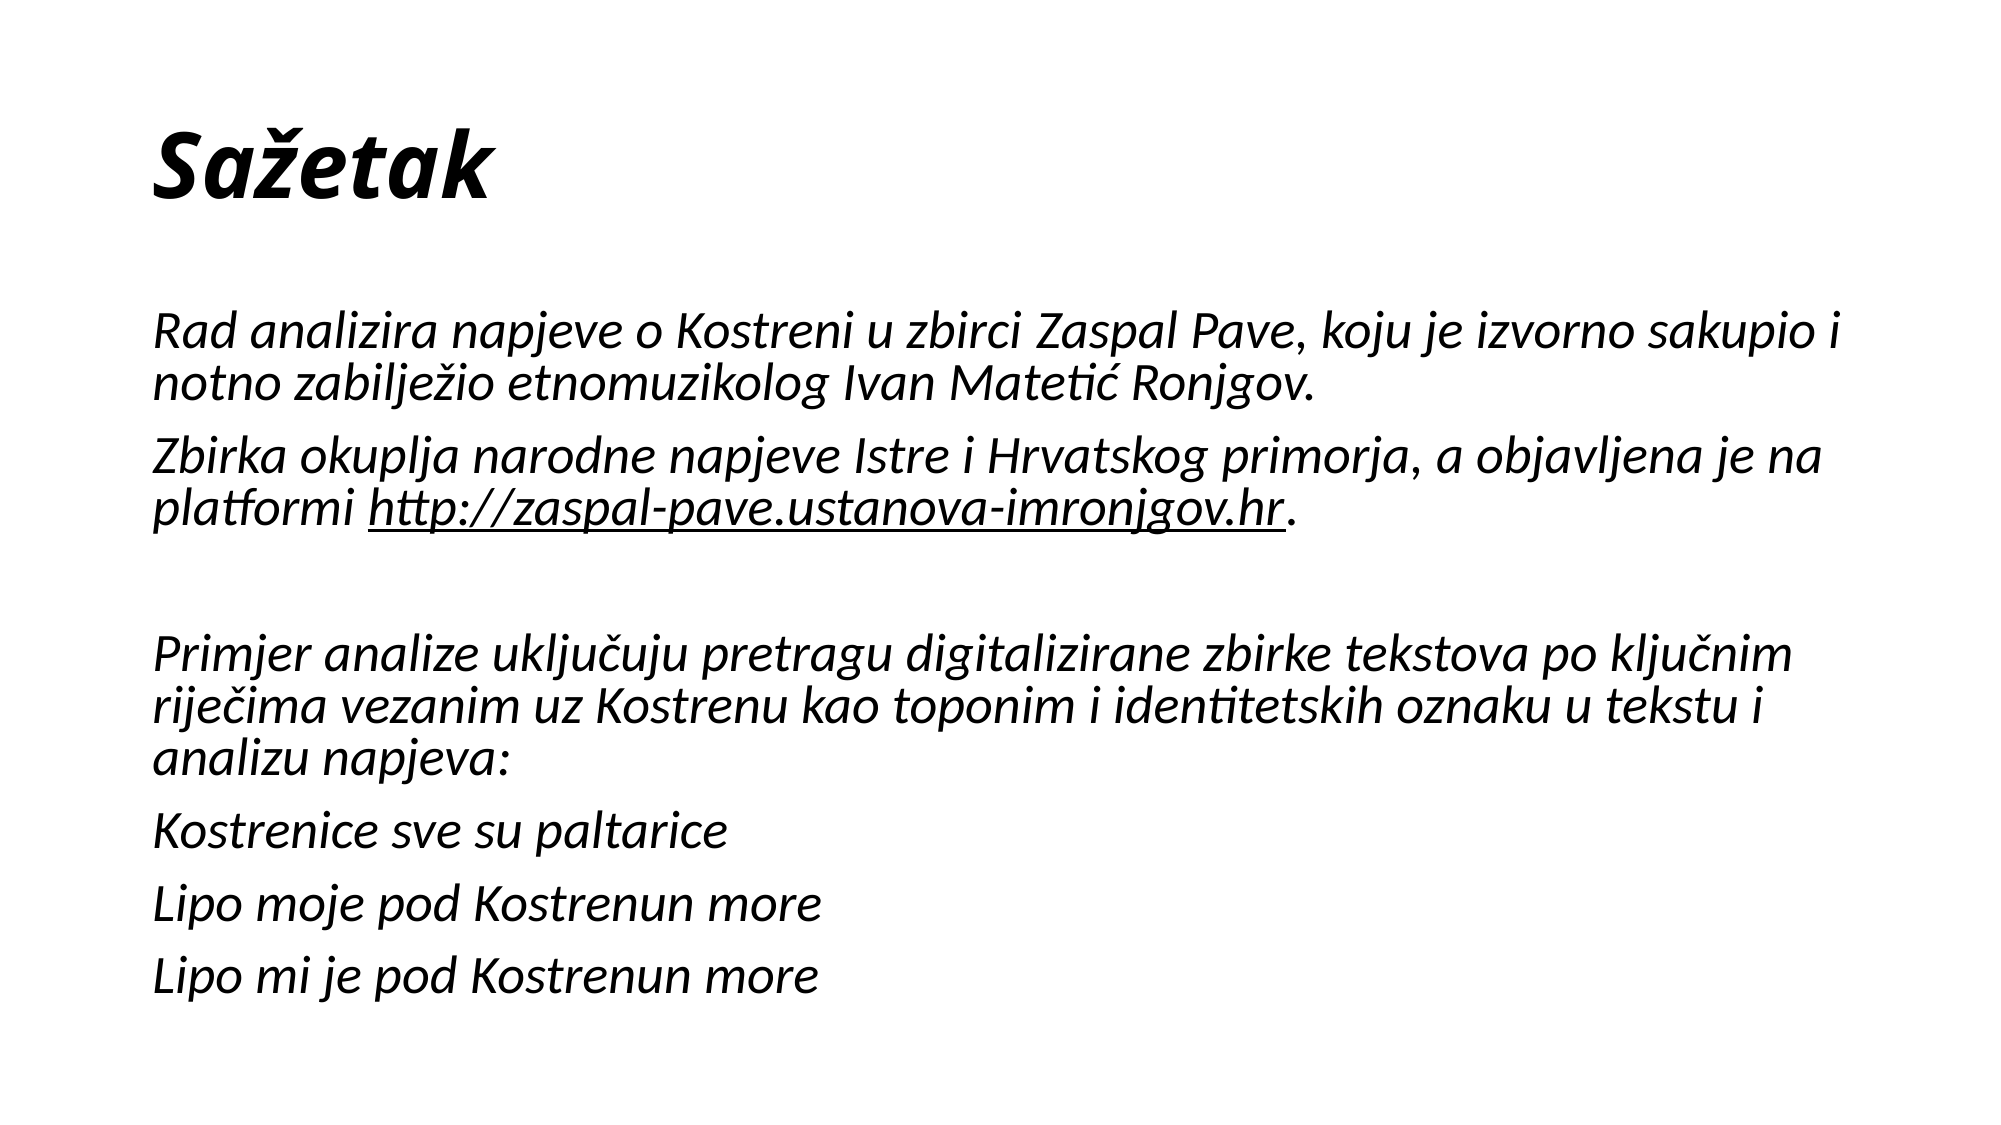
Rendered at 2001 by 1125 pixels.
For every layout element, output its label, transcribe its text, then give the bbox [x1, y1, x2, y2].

title Sažetak [137, 59, 1863, 278]
list Rad analizira napjeve o Kostreni u zbirci Zaspal Pave, koju je izvorno sakupio i notno zabilježio etnomuzikolog Ivan Matetić Ronjgov. Zbirka okuplja narodne napjeve Istre i Hrvatskog primorja, a objavljena je na platformi http://zaspal-pave.ustanova-imronjgov.hr. Primjer analize uključuju pretragu digitalizirane zbirke tekstova po ključnim riječima vezanim uz Kostrenu kao toponim i identitetskih oznaku u tekstu i analizu napjeva: Kostrenice sve su paltarice Lipo moje pod Kostrenun more Lipo mi je pod Kostrenun more [137, 299, 1863, 1014]
